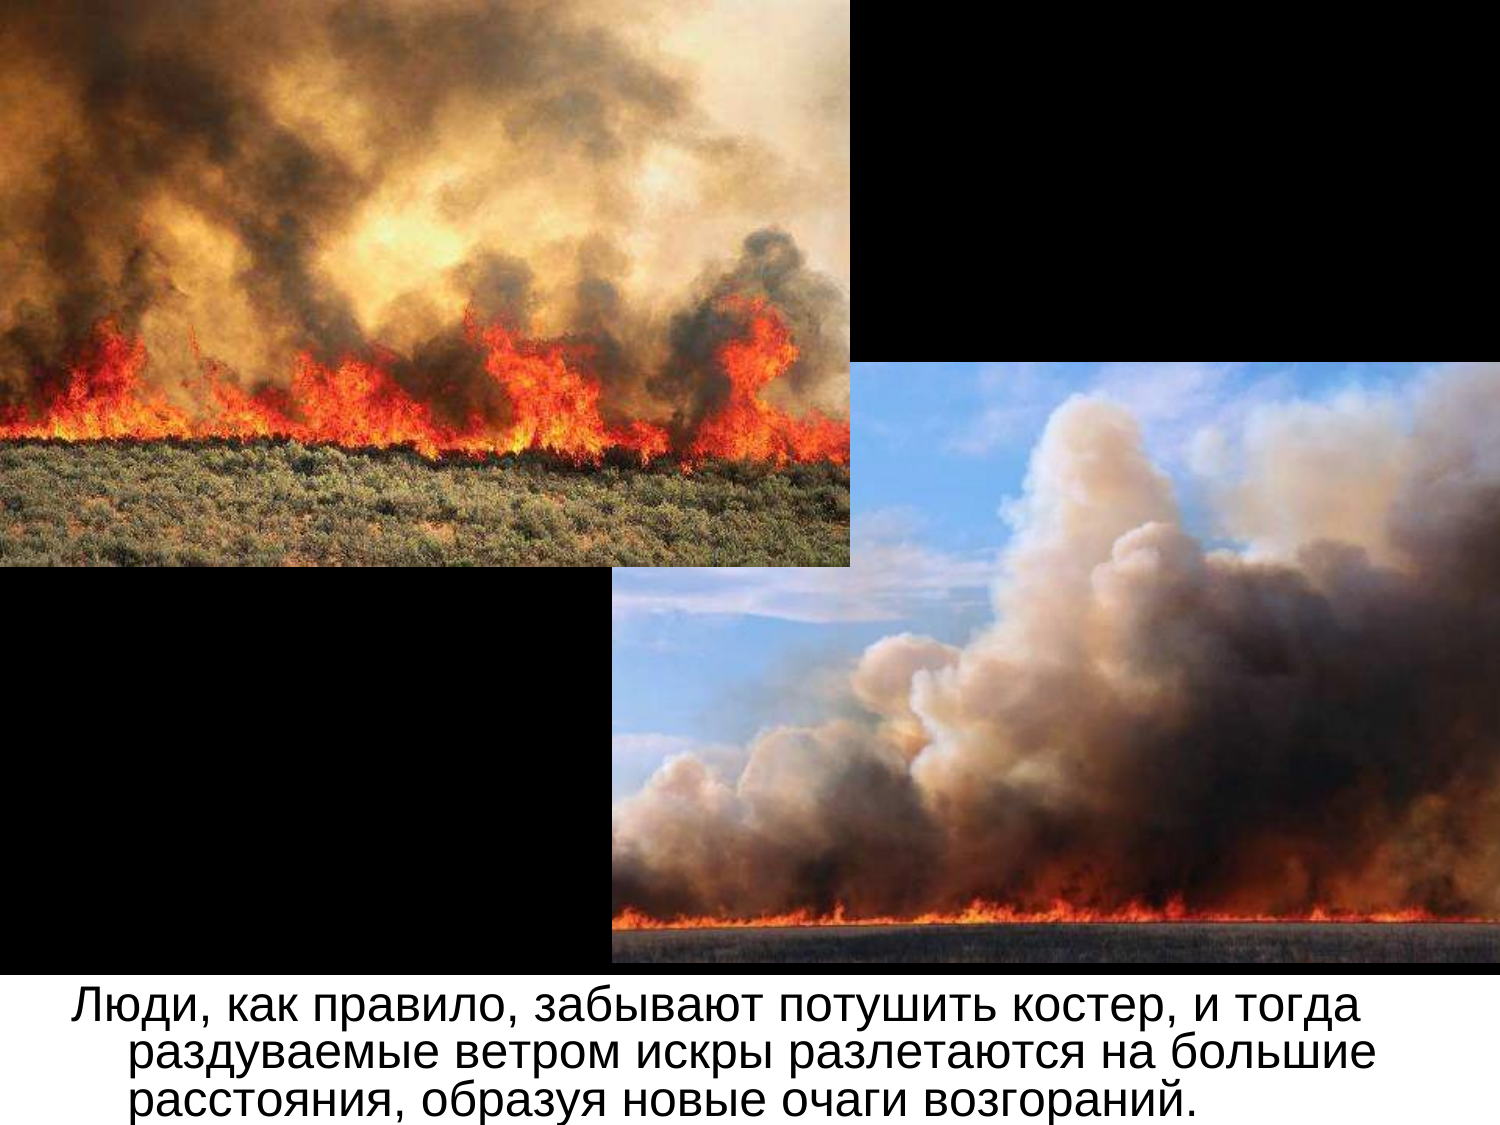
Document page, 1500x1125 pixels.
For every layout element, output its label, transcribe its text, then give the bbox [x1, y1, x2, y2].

picture [0, 0, 1500, 963]
list Люди, как правило, забывают потушить костер, и тогда раздуваемые ветром искры разлетаются на большие расстояния, образуя новые очаги возгораний. [0, 975, 1500, 1125]
